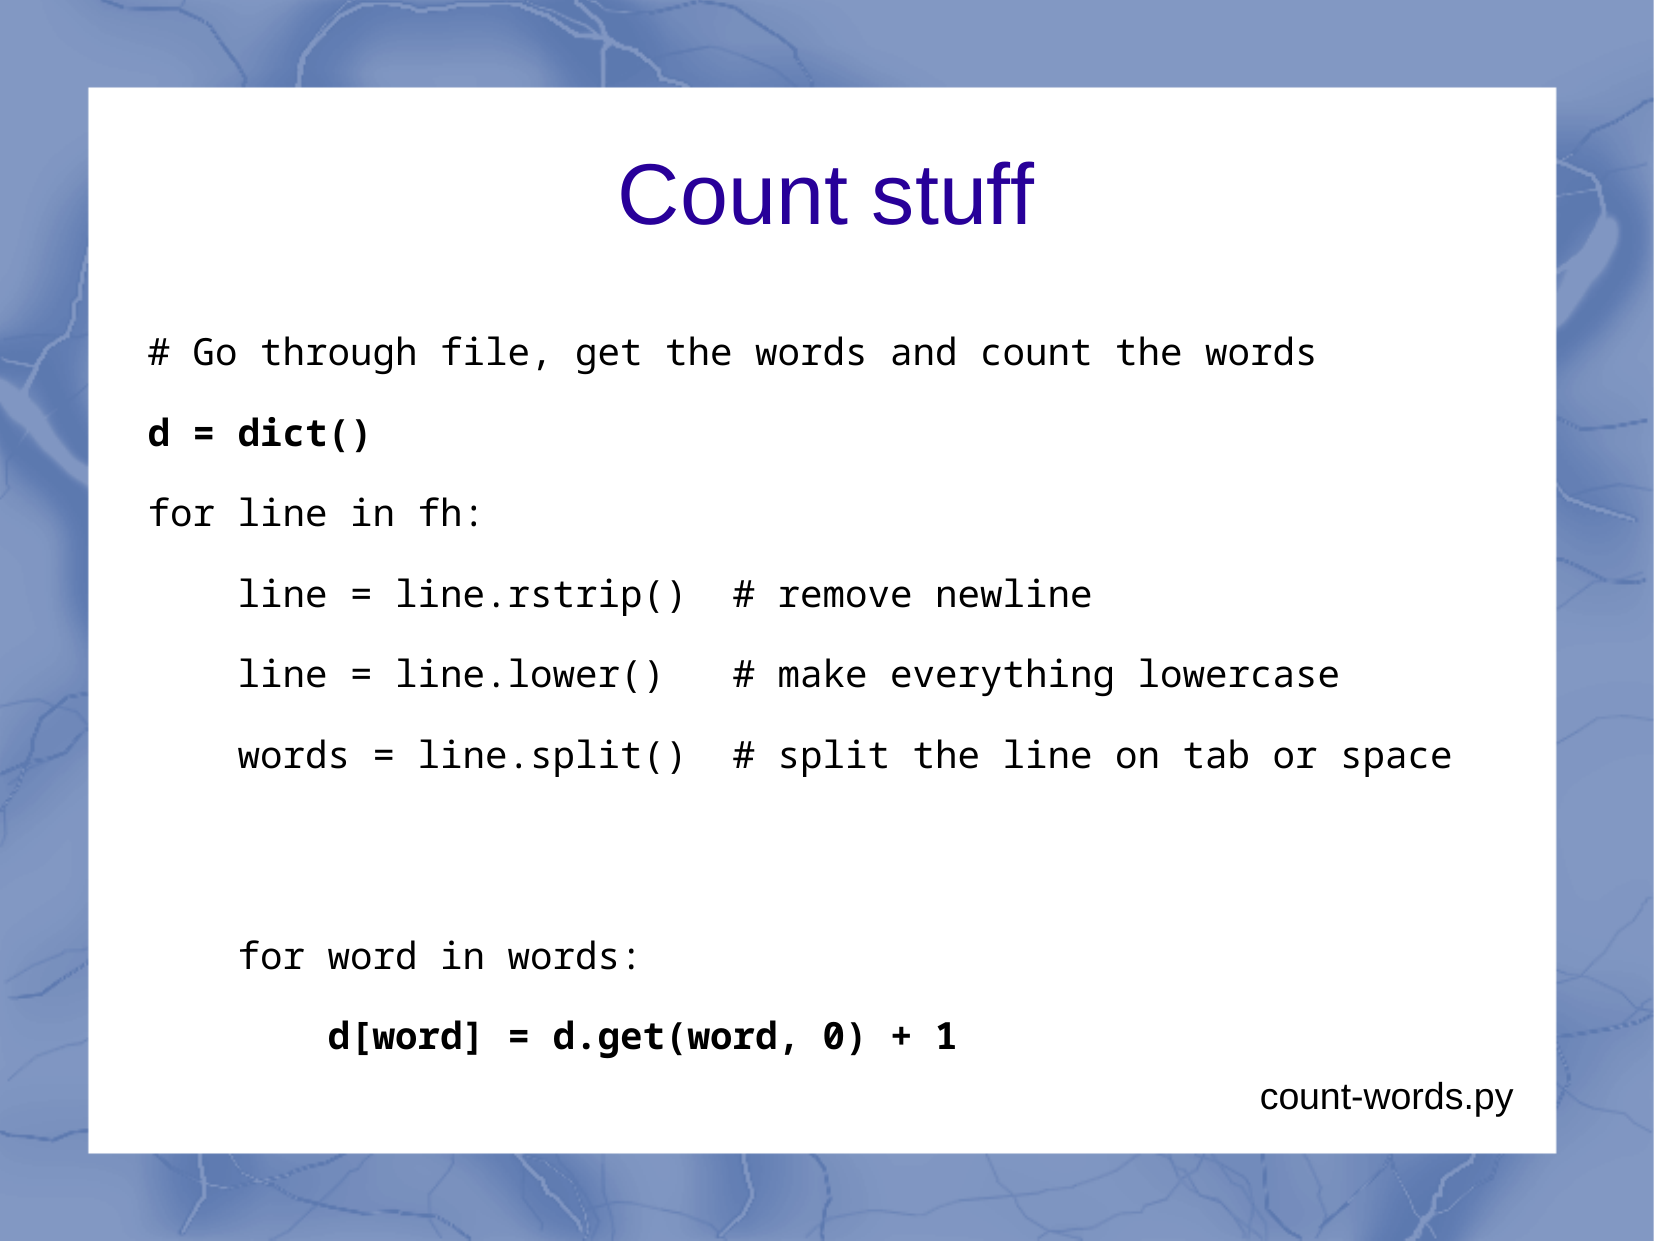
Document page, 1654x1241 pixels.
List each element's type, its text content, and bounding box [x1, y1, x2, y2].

text_box count-words.py [1245, 1068, 1528, 1126]
list # Go through file, get the words and count the words d = dict() for line in fh: line = line.rstrip() # remove newline line = line.lower() # make everything lowercase words = line.split() # split the line on tab or space for word in words: d[word] = d.get(word, 0) + 1 [147, 325, 1506, 1045]
title Count stuff [118, 90, 1536, 298]
picture [0, 0, 1654, 1241]
